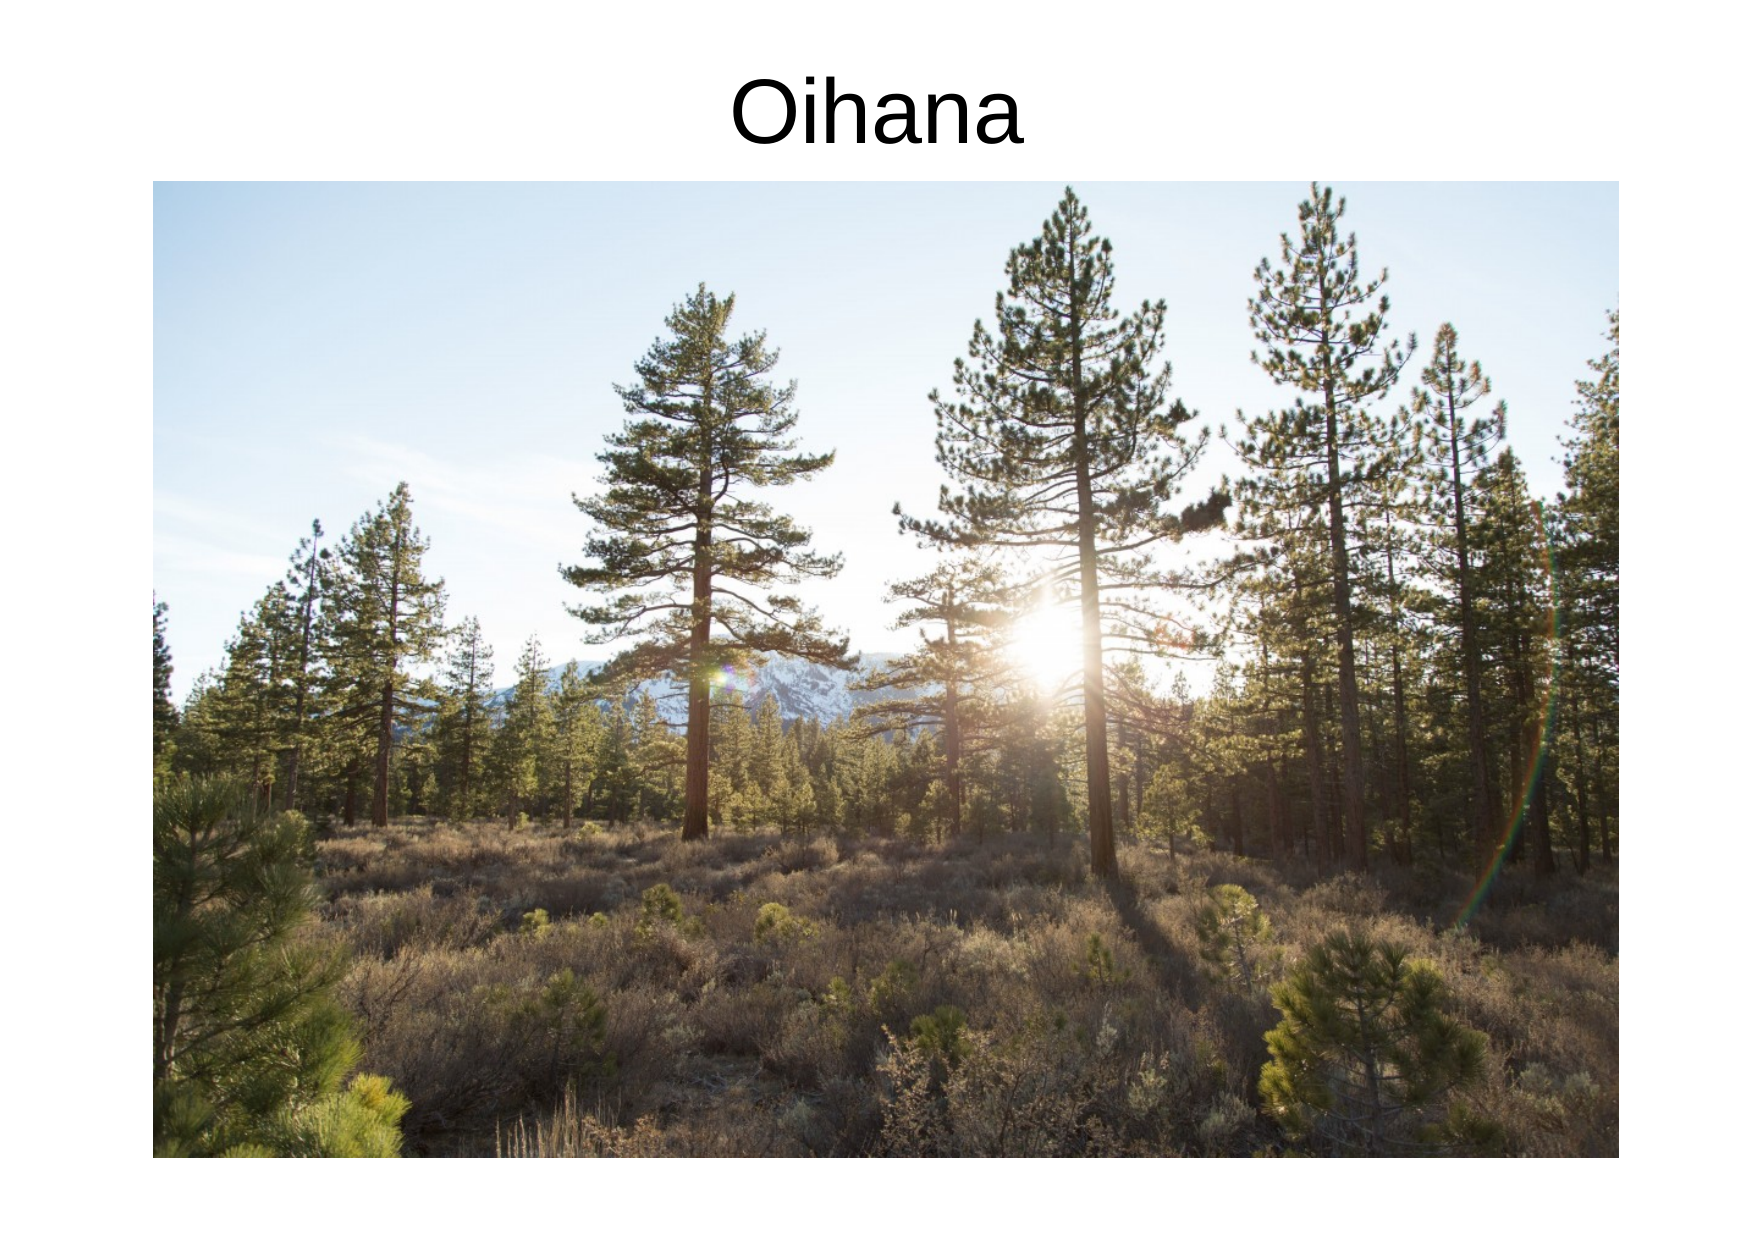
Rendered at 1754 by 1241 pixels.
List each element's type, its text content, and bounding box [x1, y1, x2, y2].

title Oihana [87, 8, 1667, 216]
picture [153, 181, 1619, 1158]
